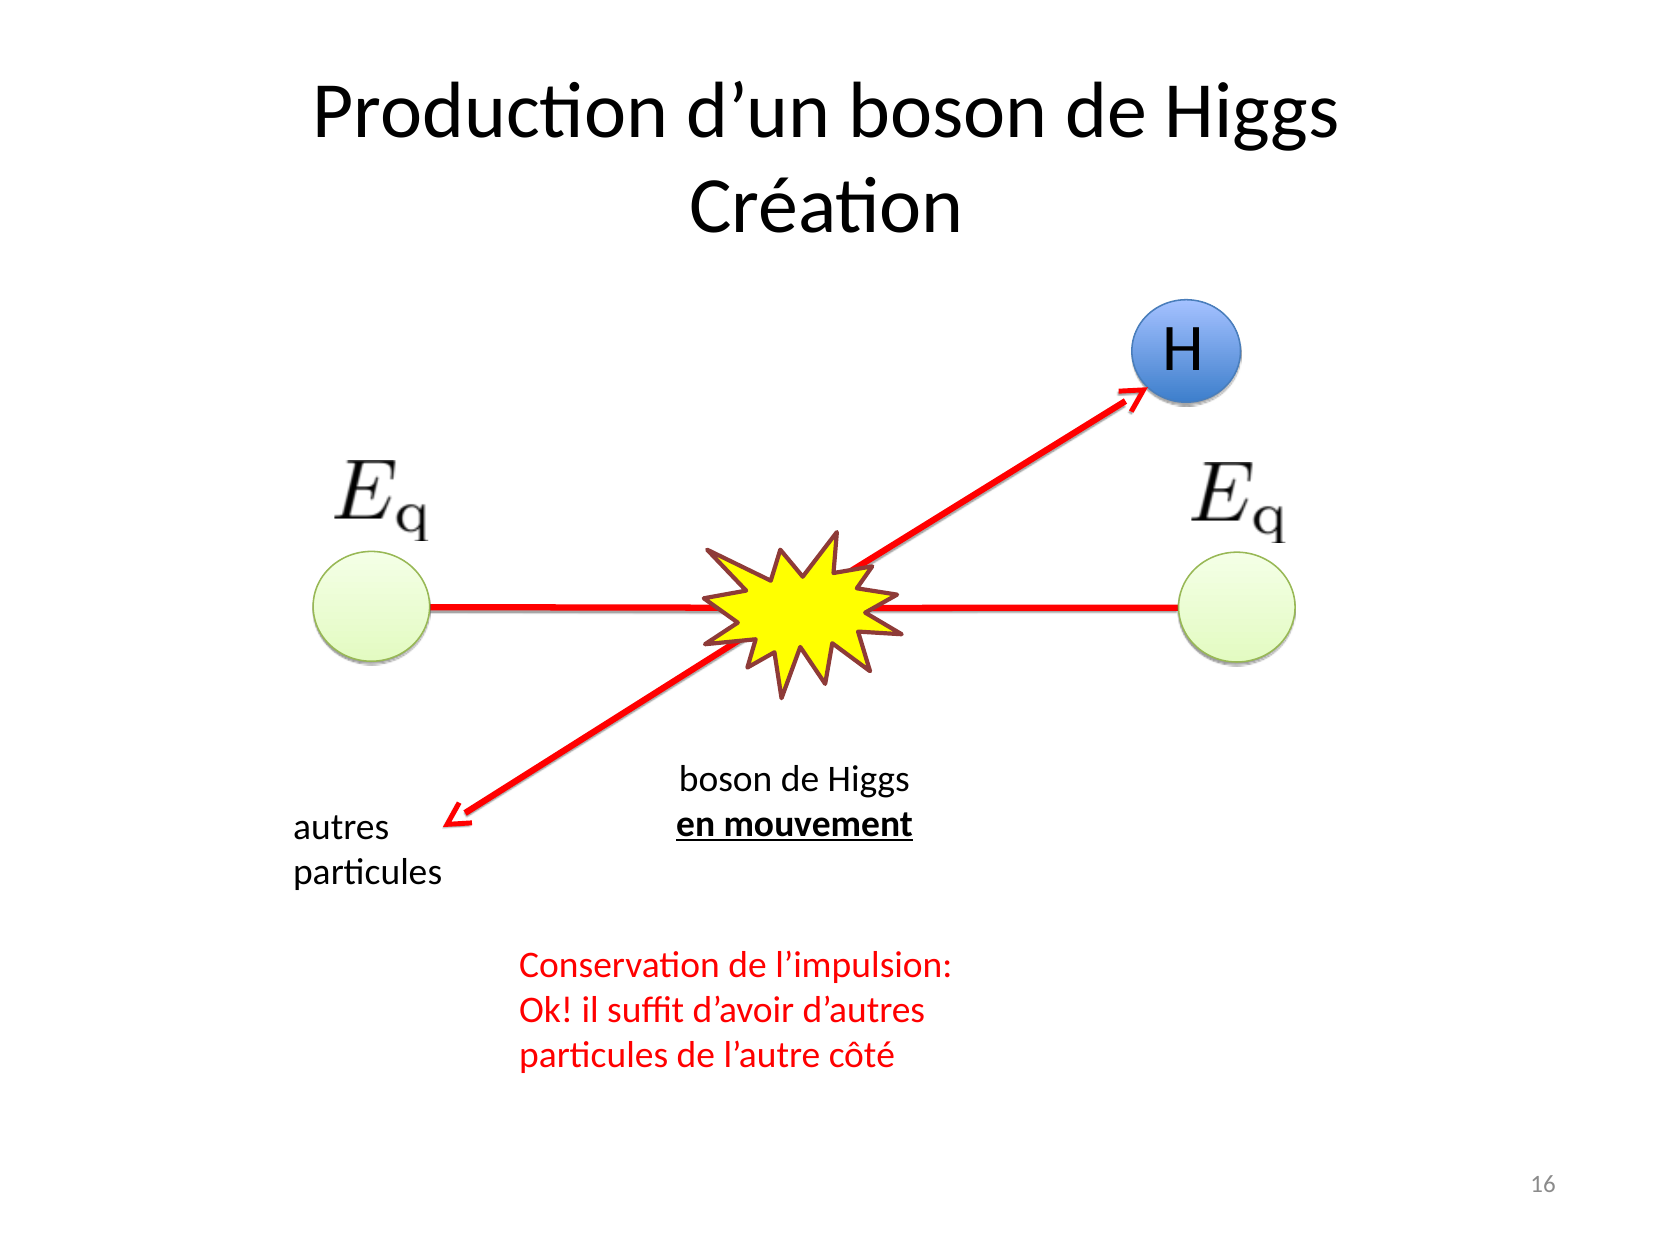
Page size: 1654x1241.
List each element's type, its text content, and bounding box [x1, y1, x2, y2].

slide_number <numéro> [1185, 1149, 1571, 1216]
text_box [1221, 311, 1241, 391]
text_box H [1147, 296, 1221, 392]
text_box [1131, 315, 1147, 387]
text_box [703, 532, 902, 699]
picture [1191, 462, 1286, 543]
text_box [313, 551, 430, 662]
title Production d’un boson de Higgs Création [82, 49, 1571, 257]
text_box boson de Higgs en mouvement [627, 746, 962, 897]
picture [334, 460, 429, 541]
text_box [1153, 392, 1219, 403]
text_box [1178, 552, 1296, 663]
text_box Conservation de l’impulsion: Ok! il suffit d’avoir d’autres particules de l’autre côté [504, 933, 1075, 1128]
text_box autres particules [278, 794, 505, 900]
